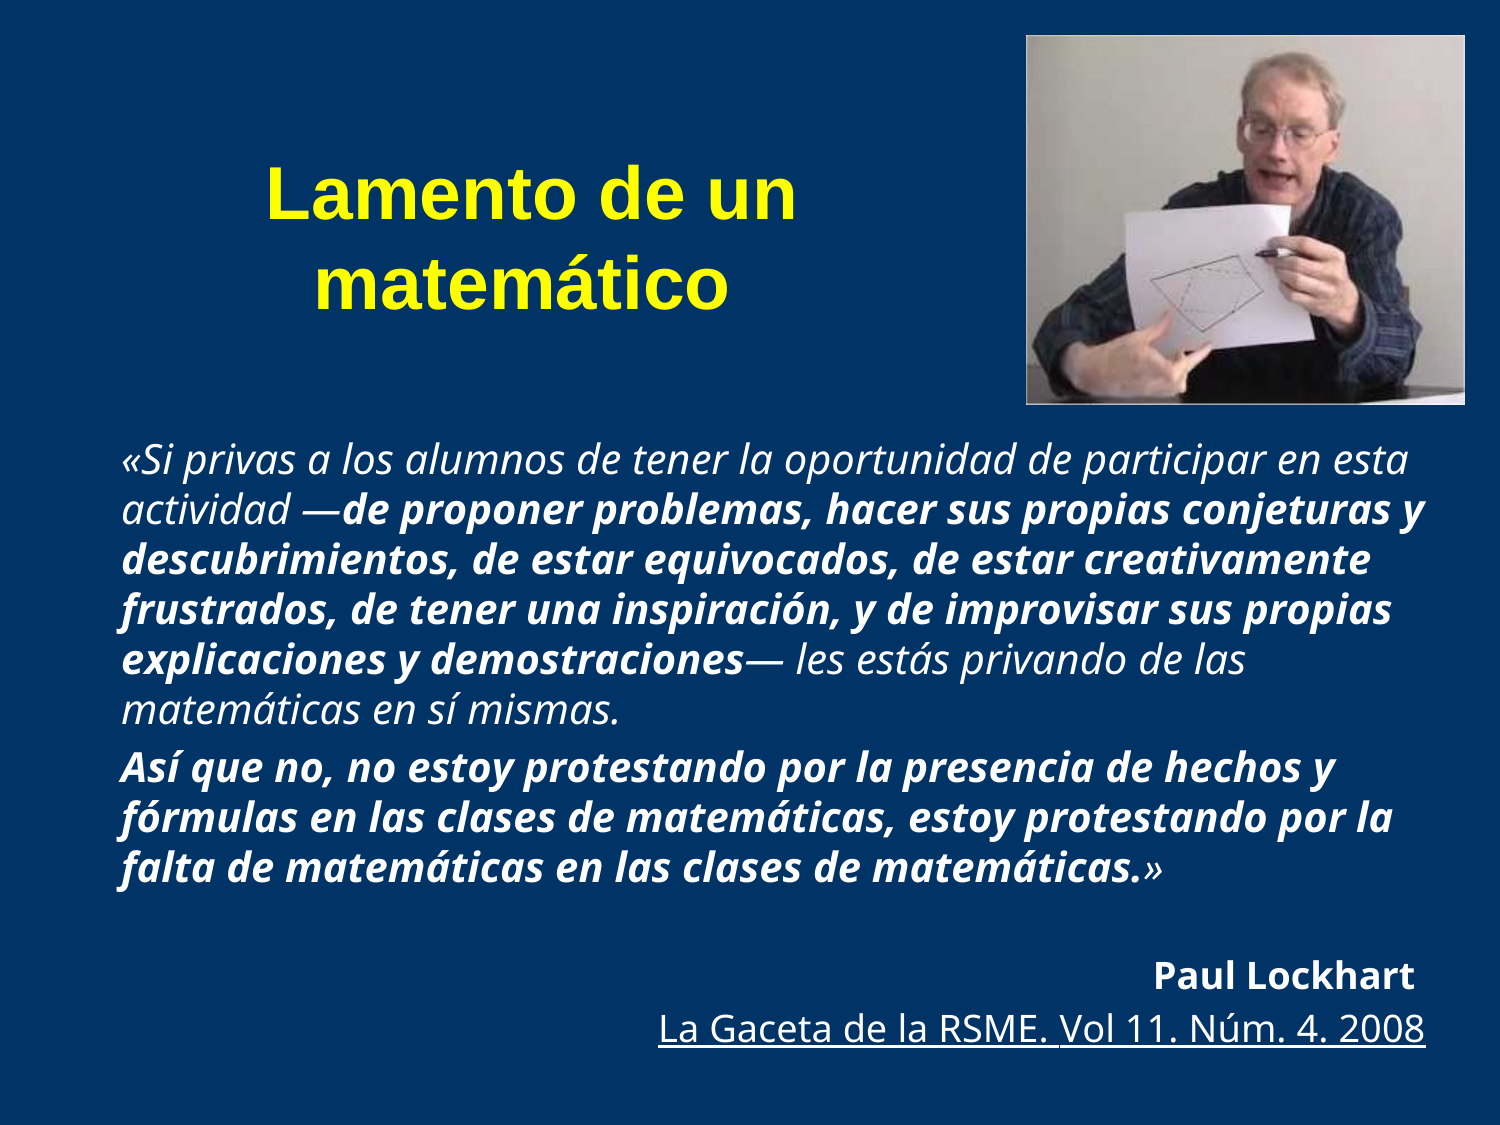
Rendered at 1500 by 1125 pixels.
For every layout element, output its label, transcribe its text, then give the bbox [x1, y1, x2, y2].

list «Si privas a los alumnos de tener la oportunidad de participar en esta actividad —de proponer problemas, hacer sus propias conjeturas y descubrimientos, de estar equivocados, de estar creativamente frustrados, de tener una inspiración, y de improvisar sus propias explicaciones y demostraciones— les estás privando de las matemáticas en sí mismas. Así que no, no estoy protestando por la presencia de hechos y fórmulas en las clases de matemáticas, estoy protestando por la falta de matemáticas en las clases de matemáticas.» Paul Lockhart La Gaceta de la RSME. Vol 11. Núm. 4. 2008 [106, 425, 1441, 1070]
title Lamento de un matemático [188, 153, 876, 317]
picture [1026, 35, 1465, 405]
